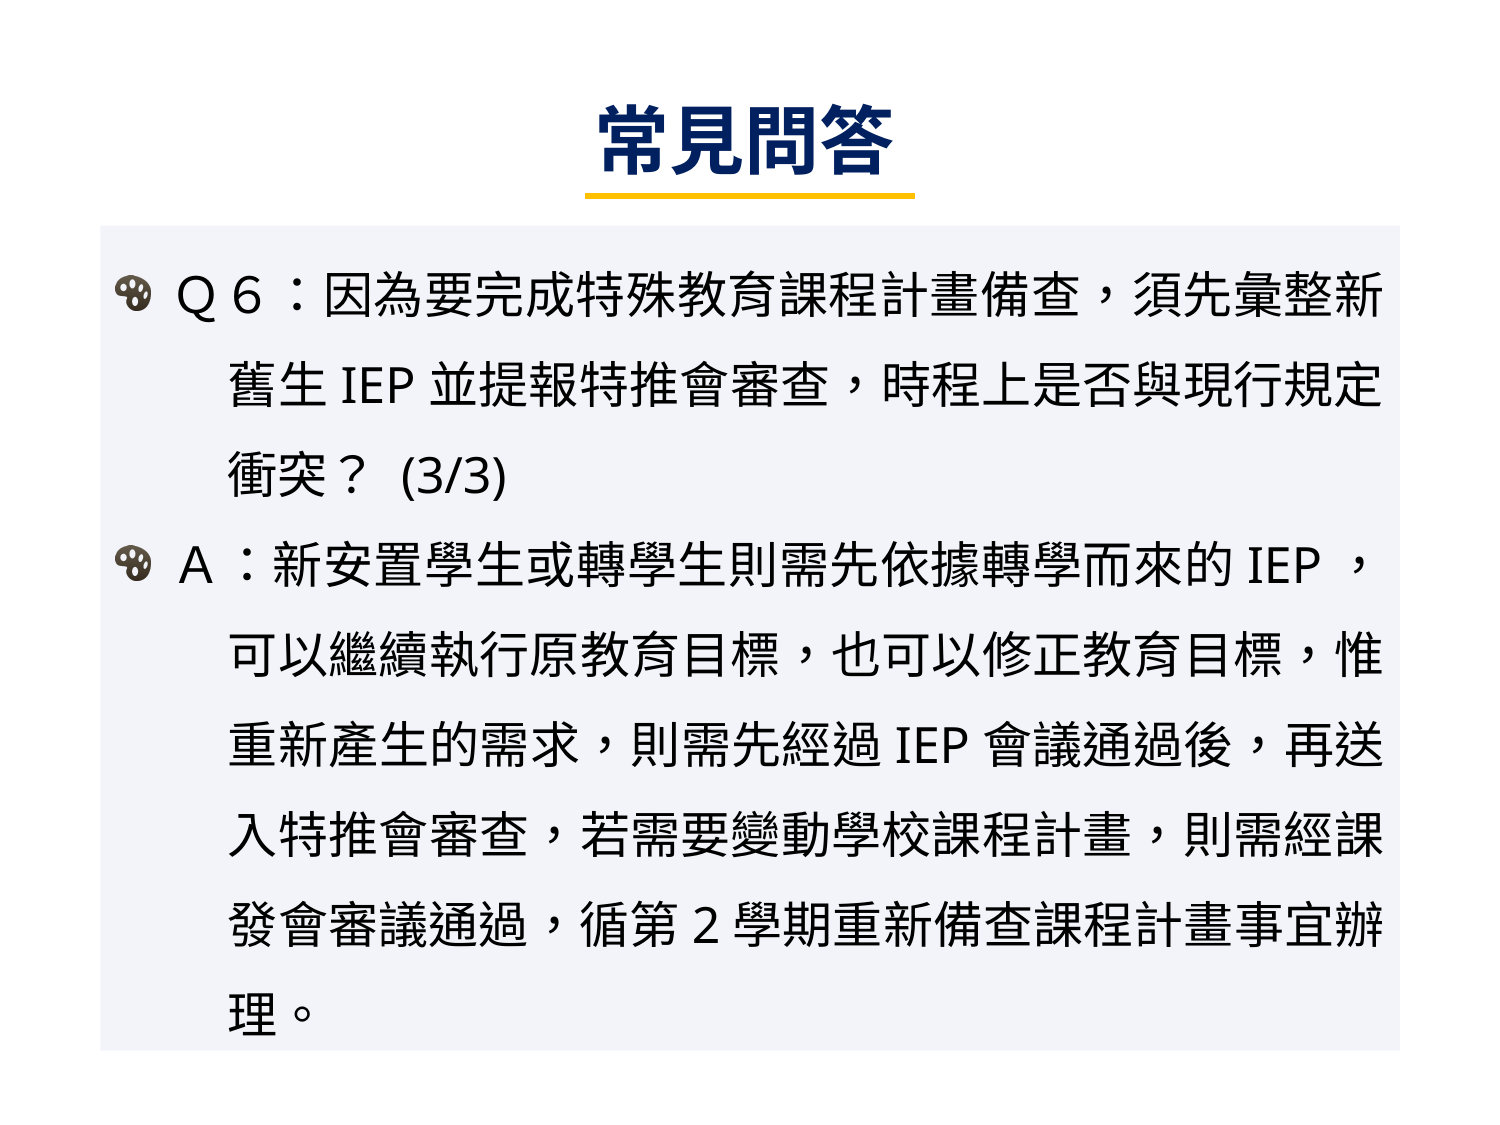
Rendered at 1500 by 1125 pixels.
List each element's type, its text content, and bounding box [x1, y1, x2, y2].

title 常見問答 [41, 45, 1447, 233]
text_box Ｑ６：因為要完成特殊教育課程計畫備查，須先彙整新舊生IEP並提報特推會審查，時程上是否與現行規定衝突？ (3/3) Ａ：新安置學生或轉學生則需先依據轉學而來的IEP，可以繼續執行原教育目標，也可以修正教育目標，惟重新產生的需求，則需先經過IEP會議通過後，再送入特推會審查，若需要變動學校課程計畫，則需經課發會審議通過，循第2學期重新備查課程計畫事宜辦理。 [100, 225, 1400, 968]
